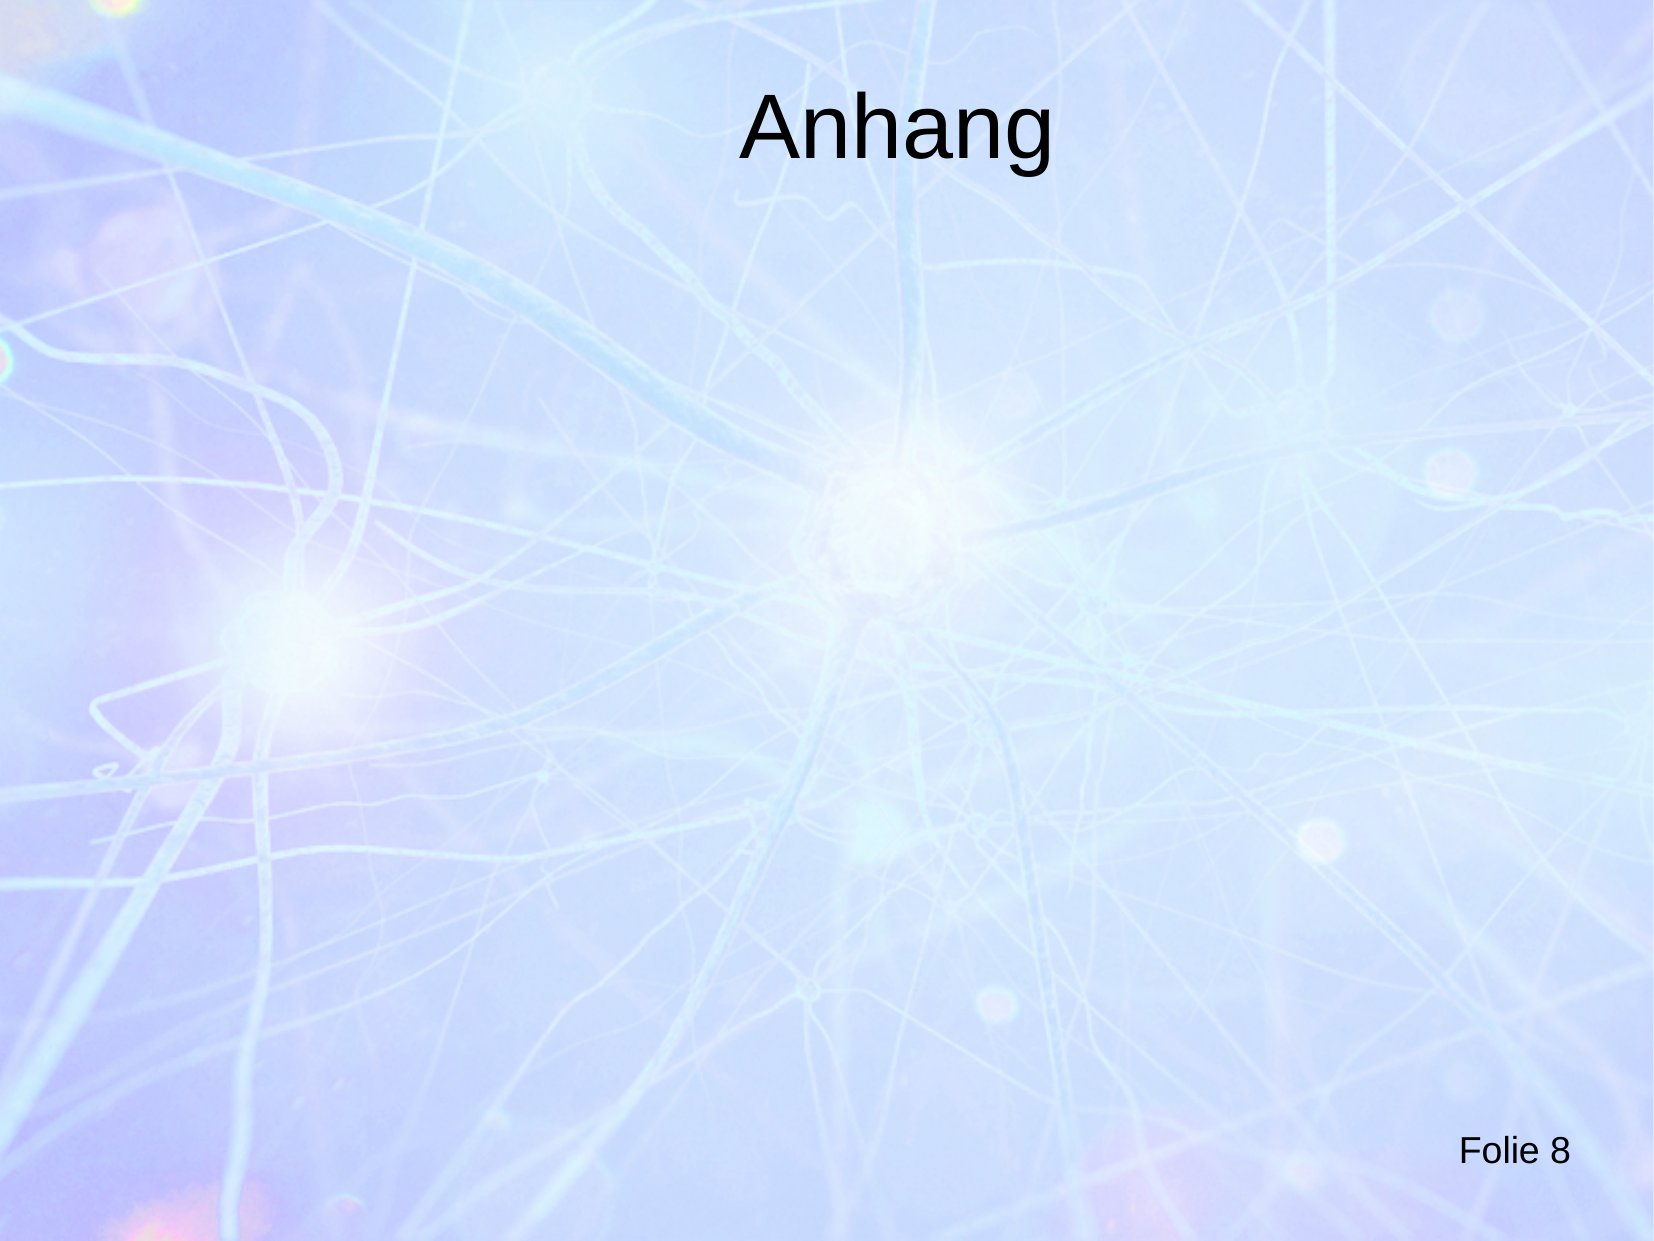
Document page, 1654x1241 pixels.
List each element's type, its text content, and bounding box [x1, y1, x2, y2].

title Anhang [236, 23, 1560, 231]
picture [0, 0, 1654, 1241]
